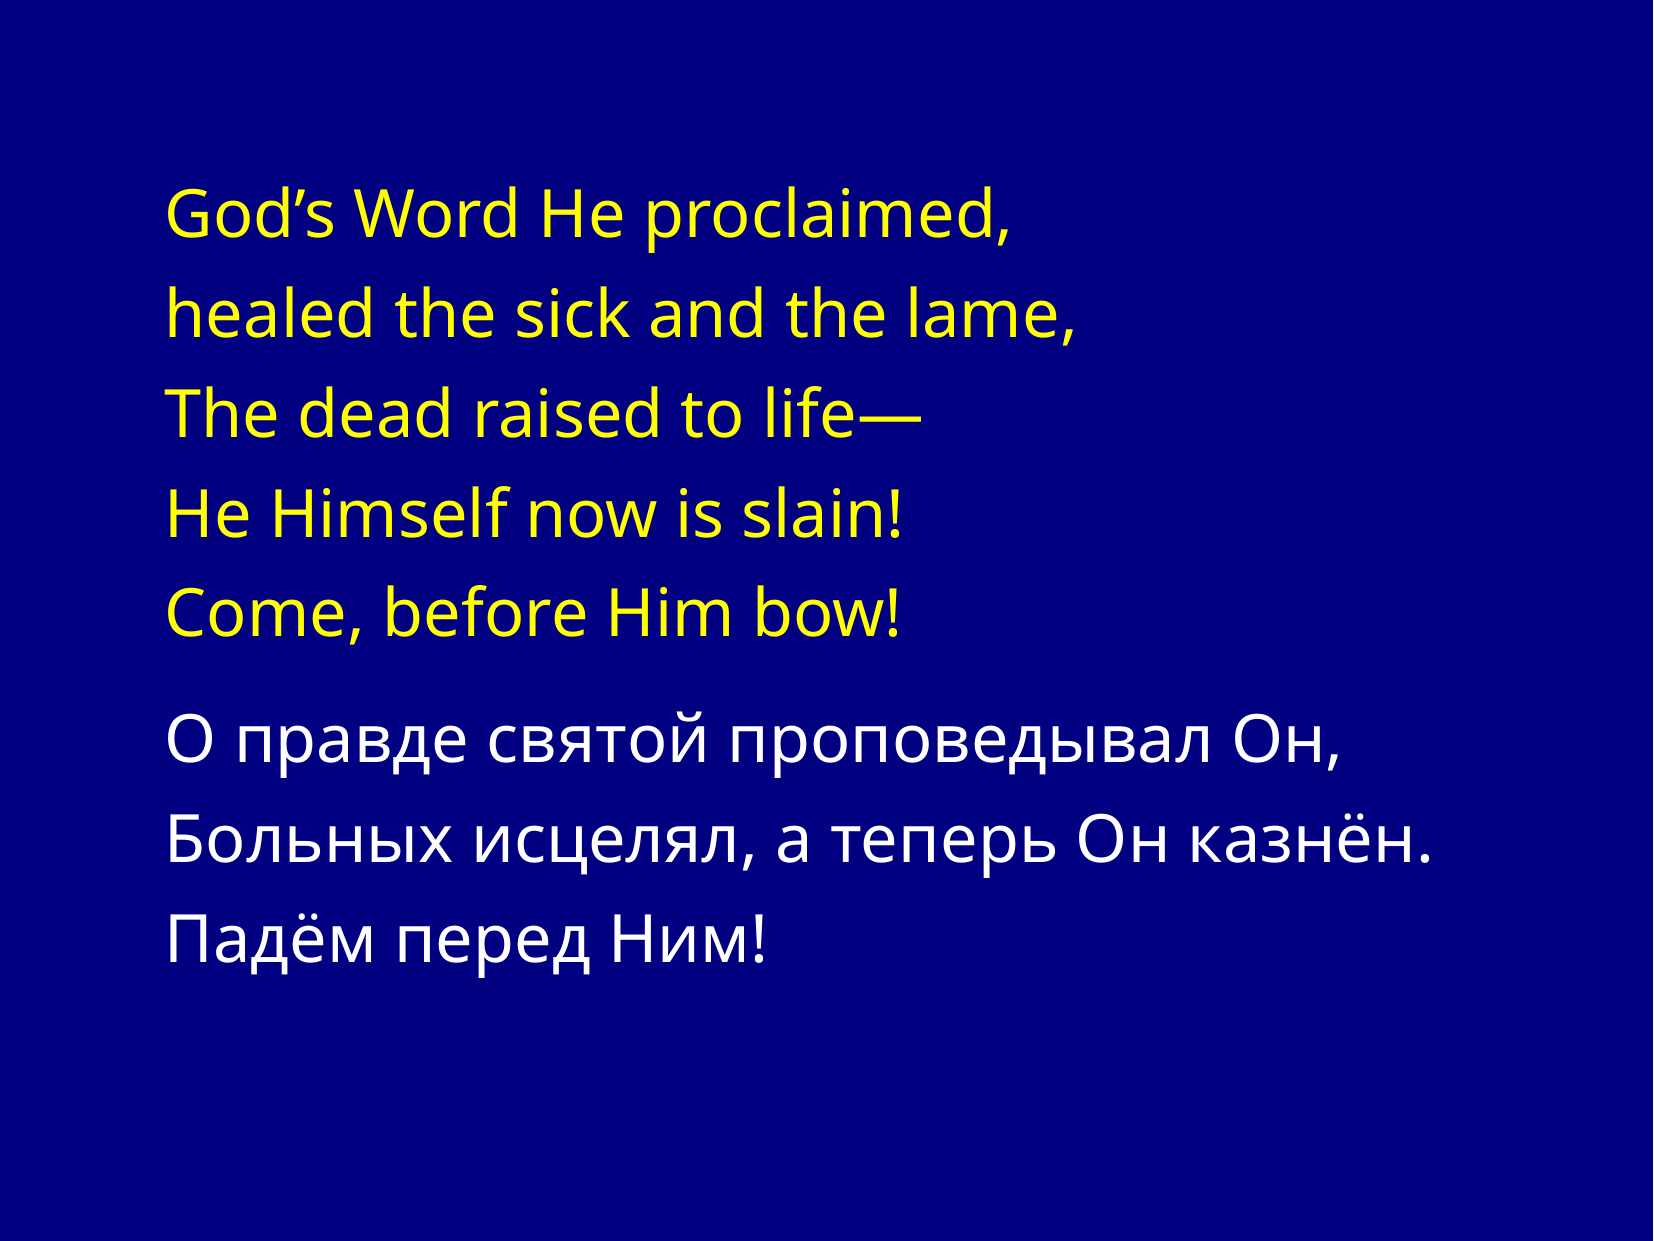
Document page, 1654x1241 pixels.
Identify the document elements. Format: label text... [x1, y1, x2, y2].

text_box God’s Word He proclaimed, healed the sick and the lame, The dead raised to life— He Himself now is slain! Come, before Him bow! [37, 150, 1653, 638]
text_box О правде святой проповедывал Он, Больных исцелял, а теперь Он казнён. Падём перед Ним! [37, 675, 1653, 1163]
